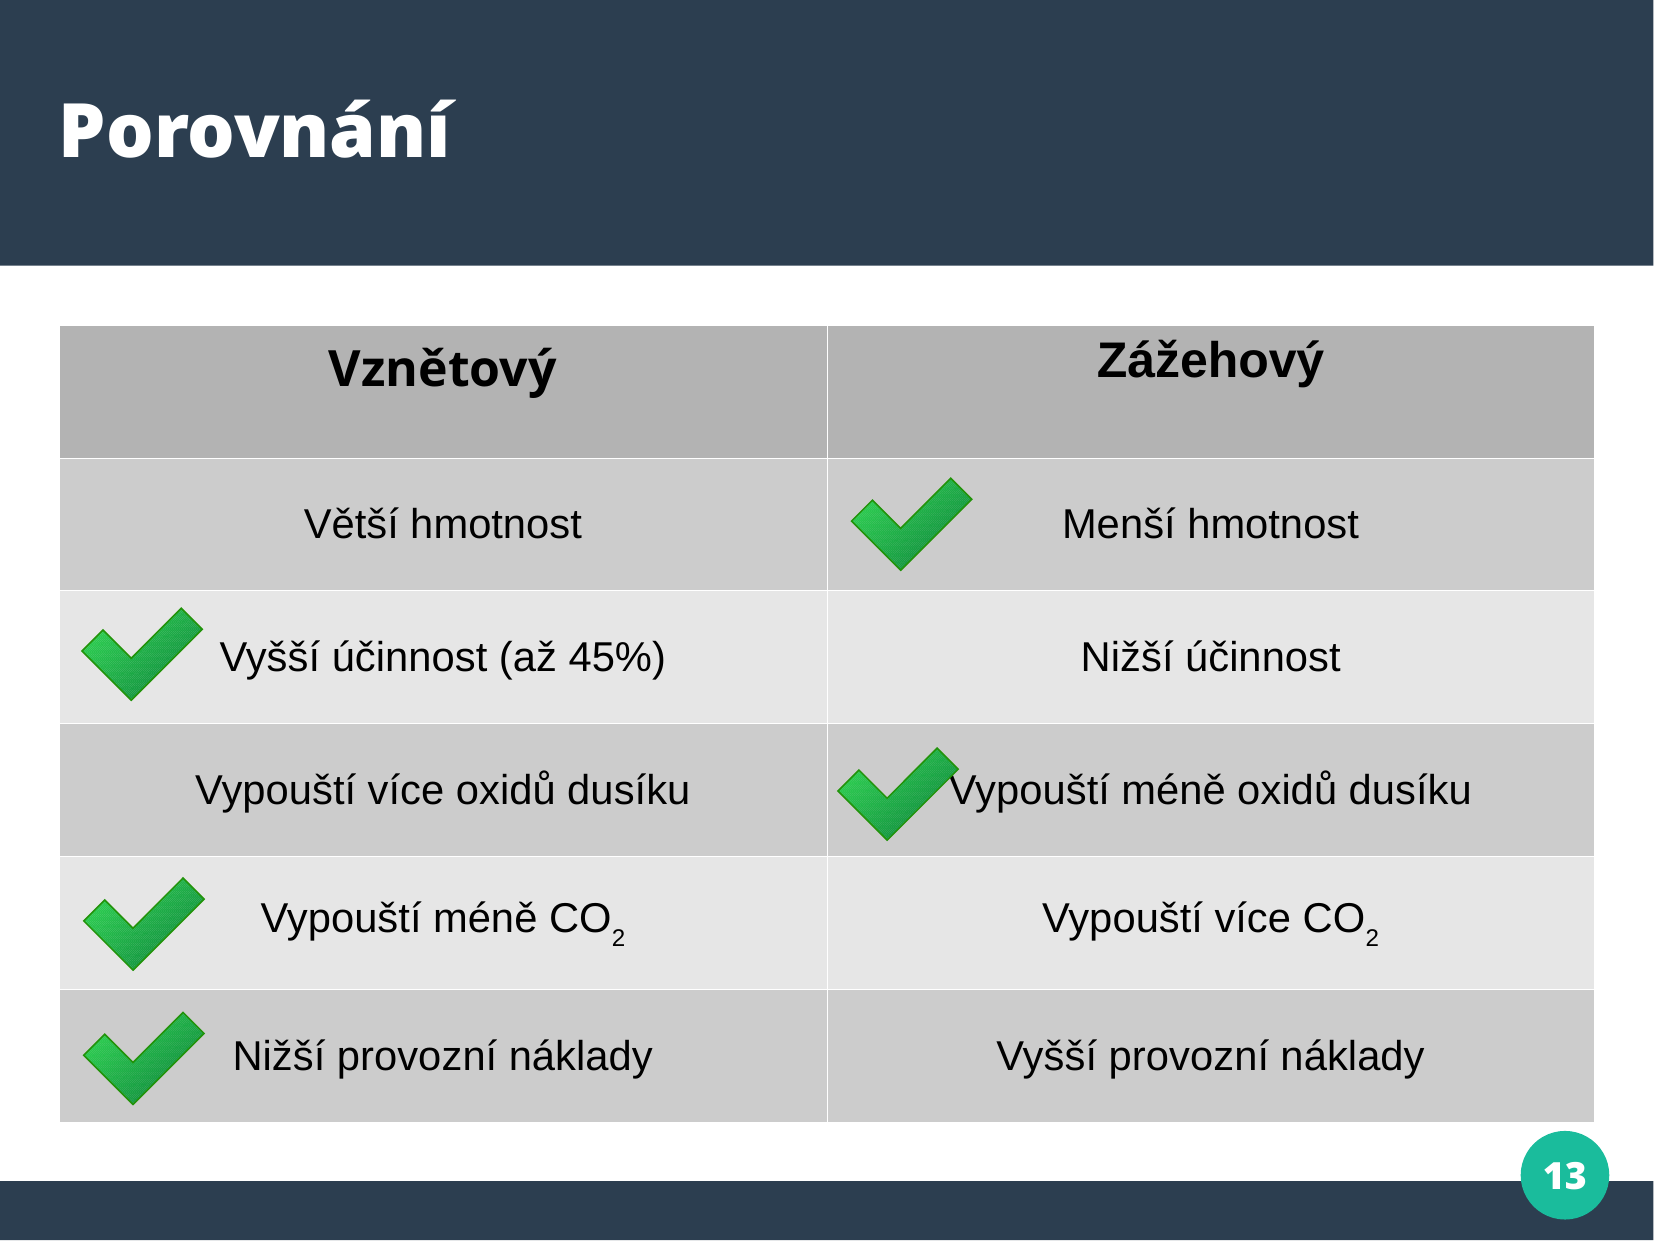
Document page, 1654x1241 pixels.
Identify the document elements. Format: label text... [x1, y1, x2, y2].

picture [813, 706, 981, 875]
table_cell Vypouští méně oxidů dusíku [981, 724, 1594, 856]
picture [826, 437, 994, 605]
table_header Zážehový [828, 326, 1594, 458]
table_cell Nižší účinnost [828, 591, 1594, 723]
table_cell Vypouští více CO2 [828, 857, 1594, 989]
picture [57, 566, 225, 735]
table_cell Větší hmotnost [60, 459, 826, 590]
table_cell Menší hmotnost [994, 459, 1594, 590]
table_cell Vypouští více oxidů dusíku [60, 724, 813, 856]
table_cell Vyšší provozní náklady [828, 990, 1594, 1122]
title Porovnání [59, 49, 1595, 207]
table_header Vznětový [60, 326, 827, 458]
picture [59, 836, 227, 1139]
table_cell Vyšší účinnost (až 45%) [225, 591, 827, 723]
table_cell Nižší provozní náklady [227, 990, 827, 1122]
table_cell Vypouští méně CO2 [227, 857, 827, 989]
